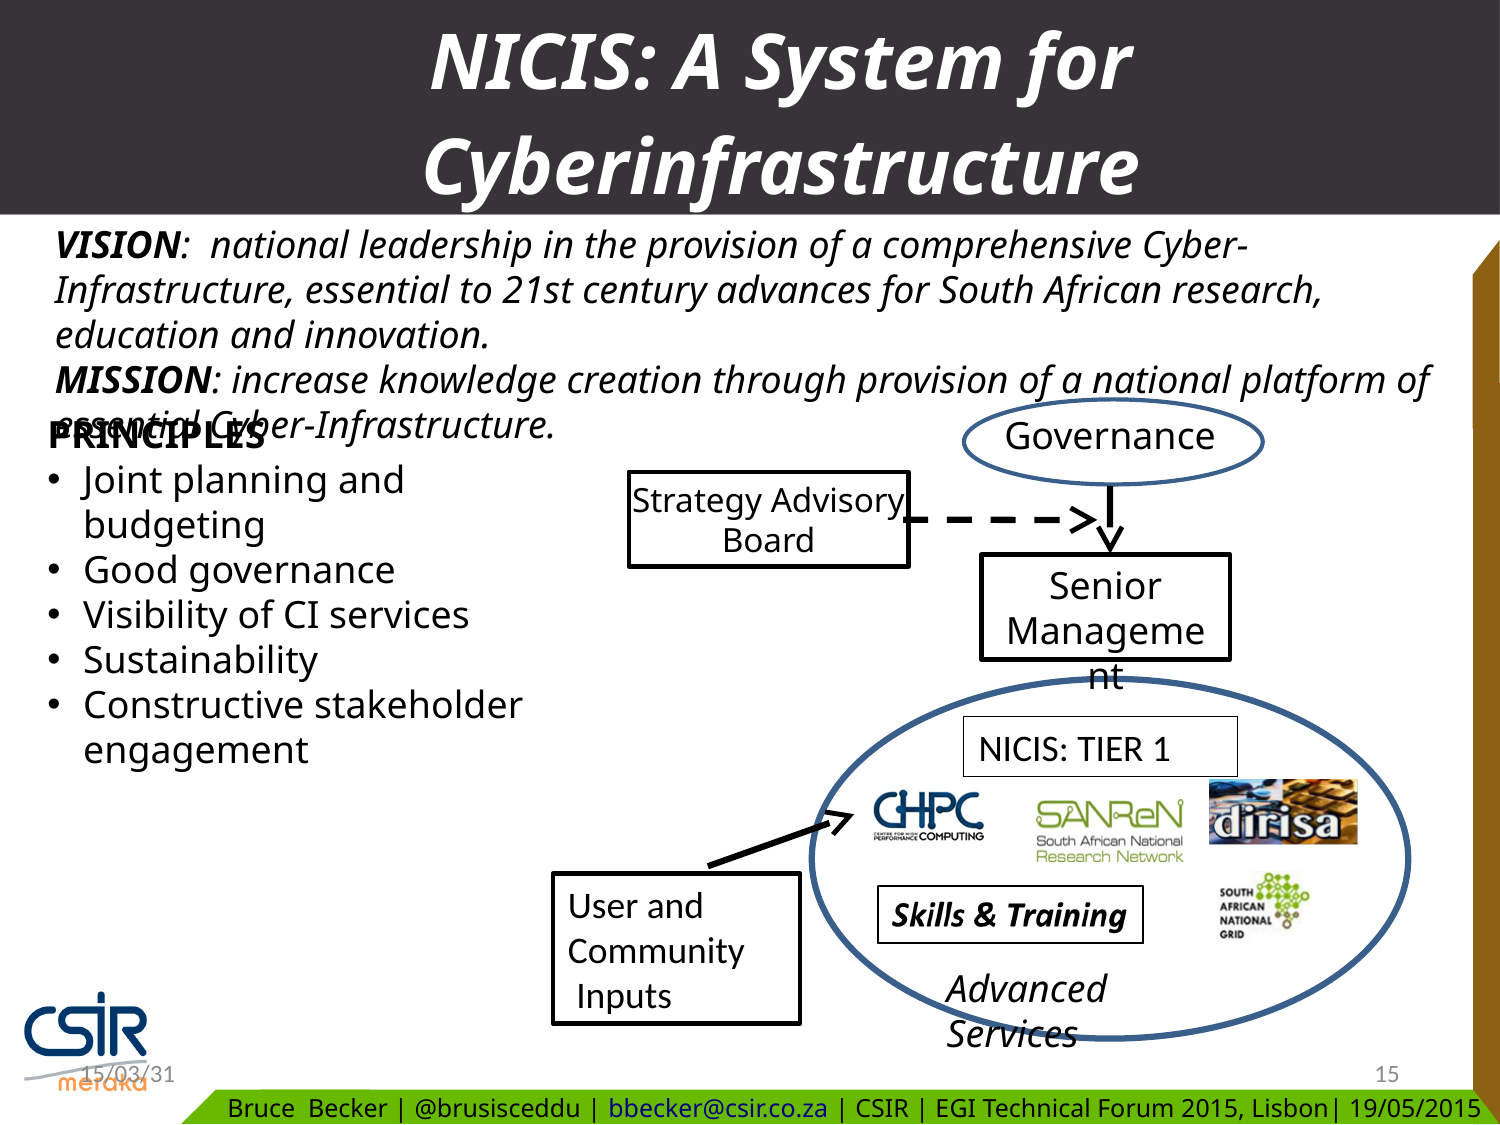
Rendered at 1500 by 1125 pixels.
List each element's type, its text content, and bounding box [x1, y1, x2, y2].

picture [10, 974, 161, 1112]
picture [0, 0, 1500, 215]
picture [1036, 799, 1184, 862]
text_box PRINCIPLES Joint planning and budgeting Good governance Visibility of CI services Sustainability Constructive stakeholder engagement [32, 403, 582, 734]
text_box VISION: national leadership in the provision of a comprehensive Cyber-Infrastructure, essential to 21st century advances for South African research, education and innovation. MISSION: increase knowledge creation through provision of a national platform of essential Cyber-Infrastructure. [39, 213, 1449, 409]
picture [468, 206, 695, 213]
text_box Strategy Advisory Board [628, 471, 909, 567]
picture [1209, 779, 1358, 845]
text_box <number> [1064, 1042, 1415, 1102]
picture [1217, 871, 1312, 941]
text_box User and Community Inputs [553, 873, 800, 1024]
title NICIS: A System for Cyberinfrastructure [185, 18, 1377, 206]
text_box Senior Management [981, 554, 1230, 660]
text_box Governance [989, 404, 1215, 465]
picture [869, 881, 1148, 958]
text_box 15/03/31 [64, 1042, 415, 1102]
text_box Advanced Services [931, 957, 1263, 1018]
picture [873, 788, 985, 846]
text_box NICIS: TIER 1 [963, 716, 1238, 777]
